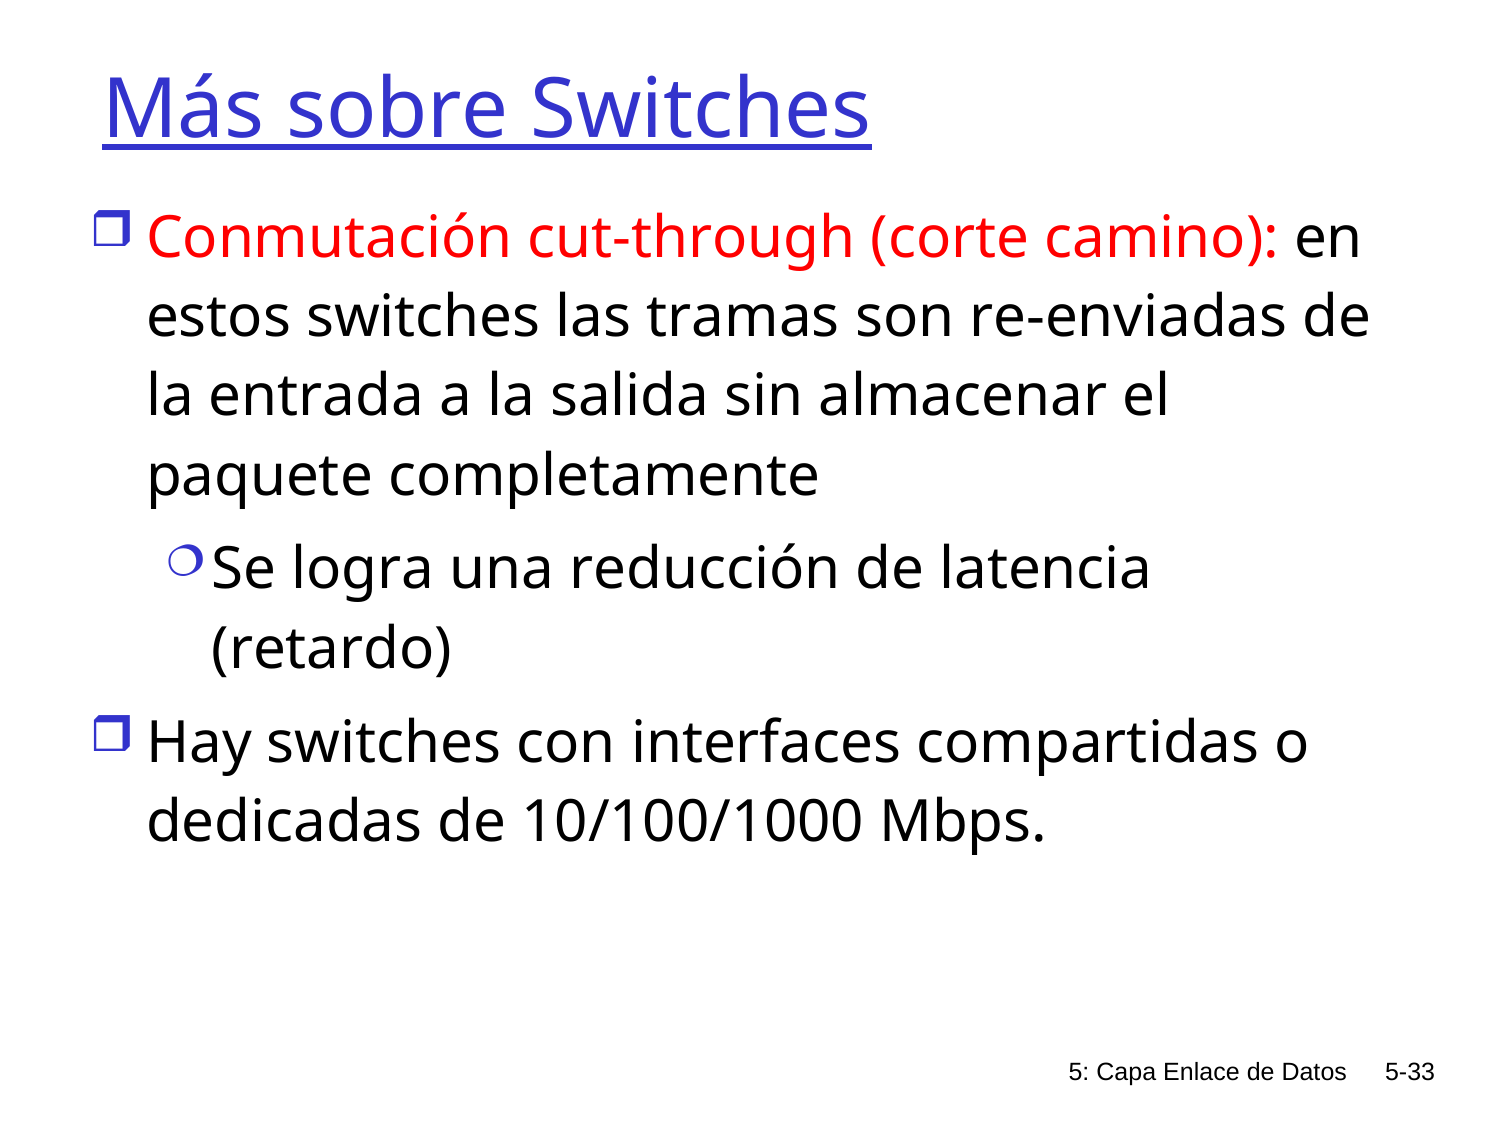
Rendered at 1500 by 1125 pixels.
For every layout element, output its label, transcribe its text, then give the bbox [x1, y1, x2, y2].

title Más sobre Switches [87, 23, 1363, 187]
list Conmutación cut-through (corte camino): en estos switches las tramas son re-enviadas de la entrada a la salida sin almacenar el paquete completamente Se logra una reducción de latencia (retardo) Hay switches con interfaces compartidas o dedicadas de 10/100/1000 Mbps. [75, 187, 1388, 1013]
